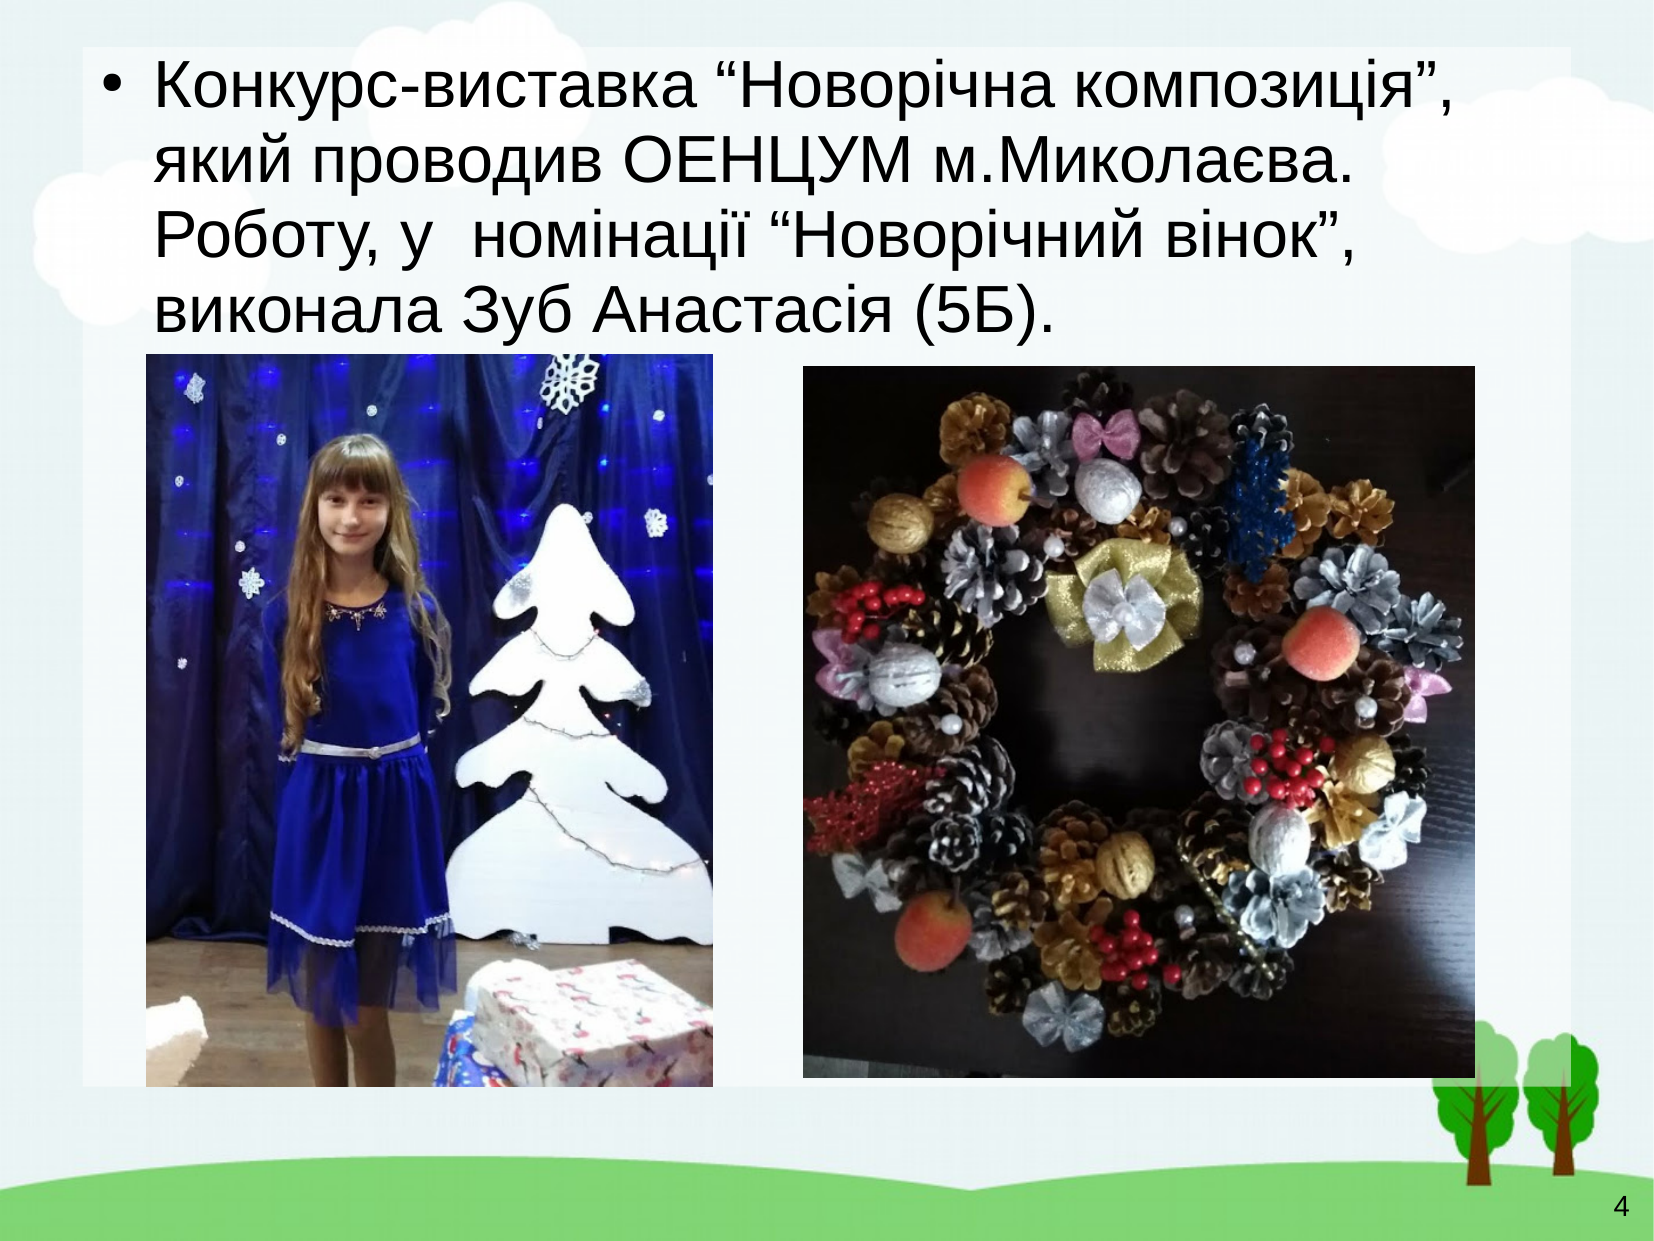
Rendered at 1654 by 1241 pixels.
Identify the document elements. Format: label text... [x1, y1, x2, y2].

list Конкурс-виставка “Новорічна композиція”, який проводив ОЕНЦУМ м.Миколаєва. Роботу, у номінації “Новорічний вінок”, виконала Зуб Анастасія (5Б). [82, 47, 1571, 1087]
picture [0, 0, 1654, 1241]
